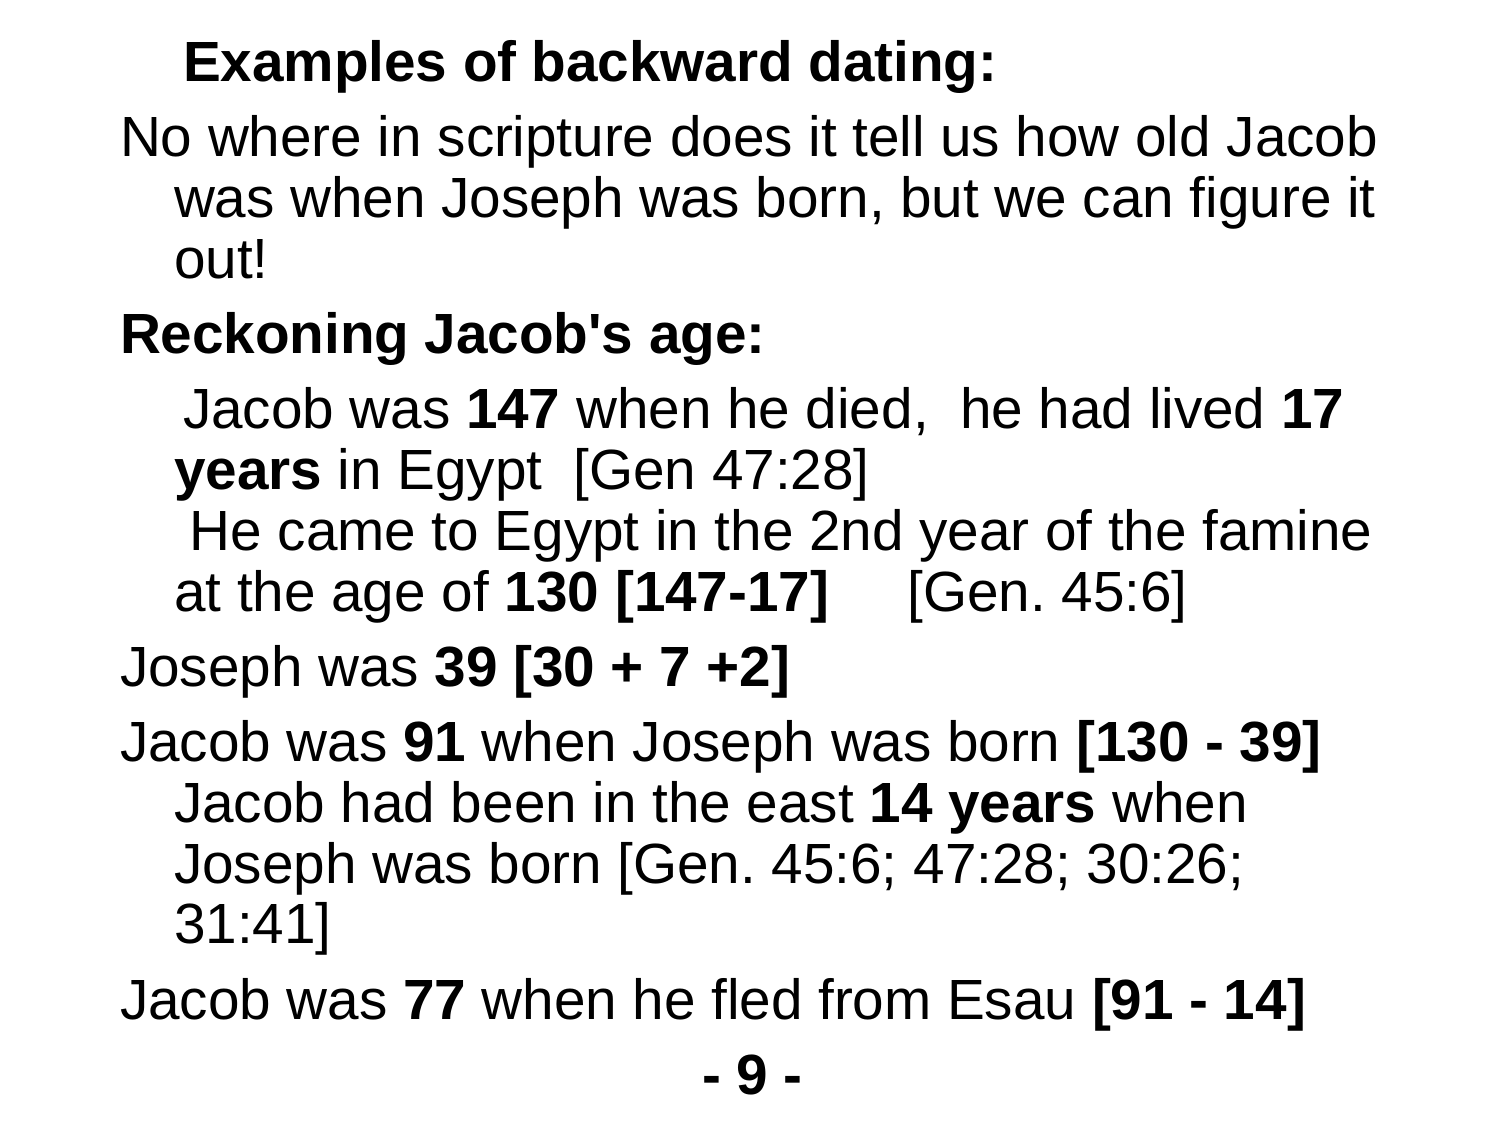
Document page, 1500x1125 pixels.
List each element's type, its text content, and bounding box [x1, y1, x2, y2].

list Examples of backward dating: No where in scripture does it tell us how old Jacob was when Joseph was born, but we can figure it out! Reckoning Jacob's age: Jacob was 147 when he died, he had lived 17 years in Egypt [Gen 47:28] He came to Egypt in the 2nd year of the famine at the age of 130 [147-17] [Gen. 45:6] Joseph was 39 [30 + 7 +2] Jacob was 91 when Joseph was born [130 - 39] Jacob had been in the east 14 years when Joseph was born [Gen. 45:6; 47:28; 30:26; 31:41] Jacob was 77 when he fled from Esau [91 - 14] - 9 - [50, 24, 1401, 1125]
